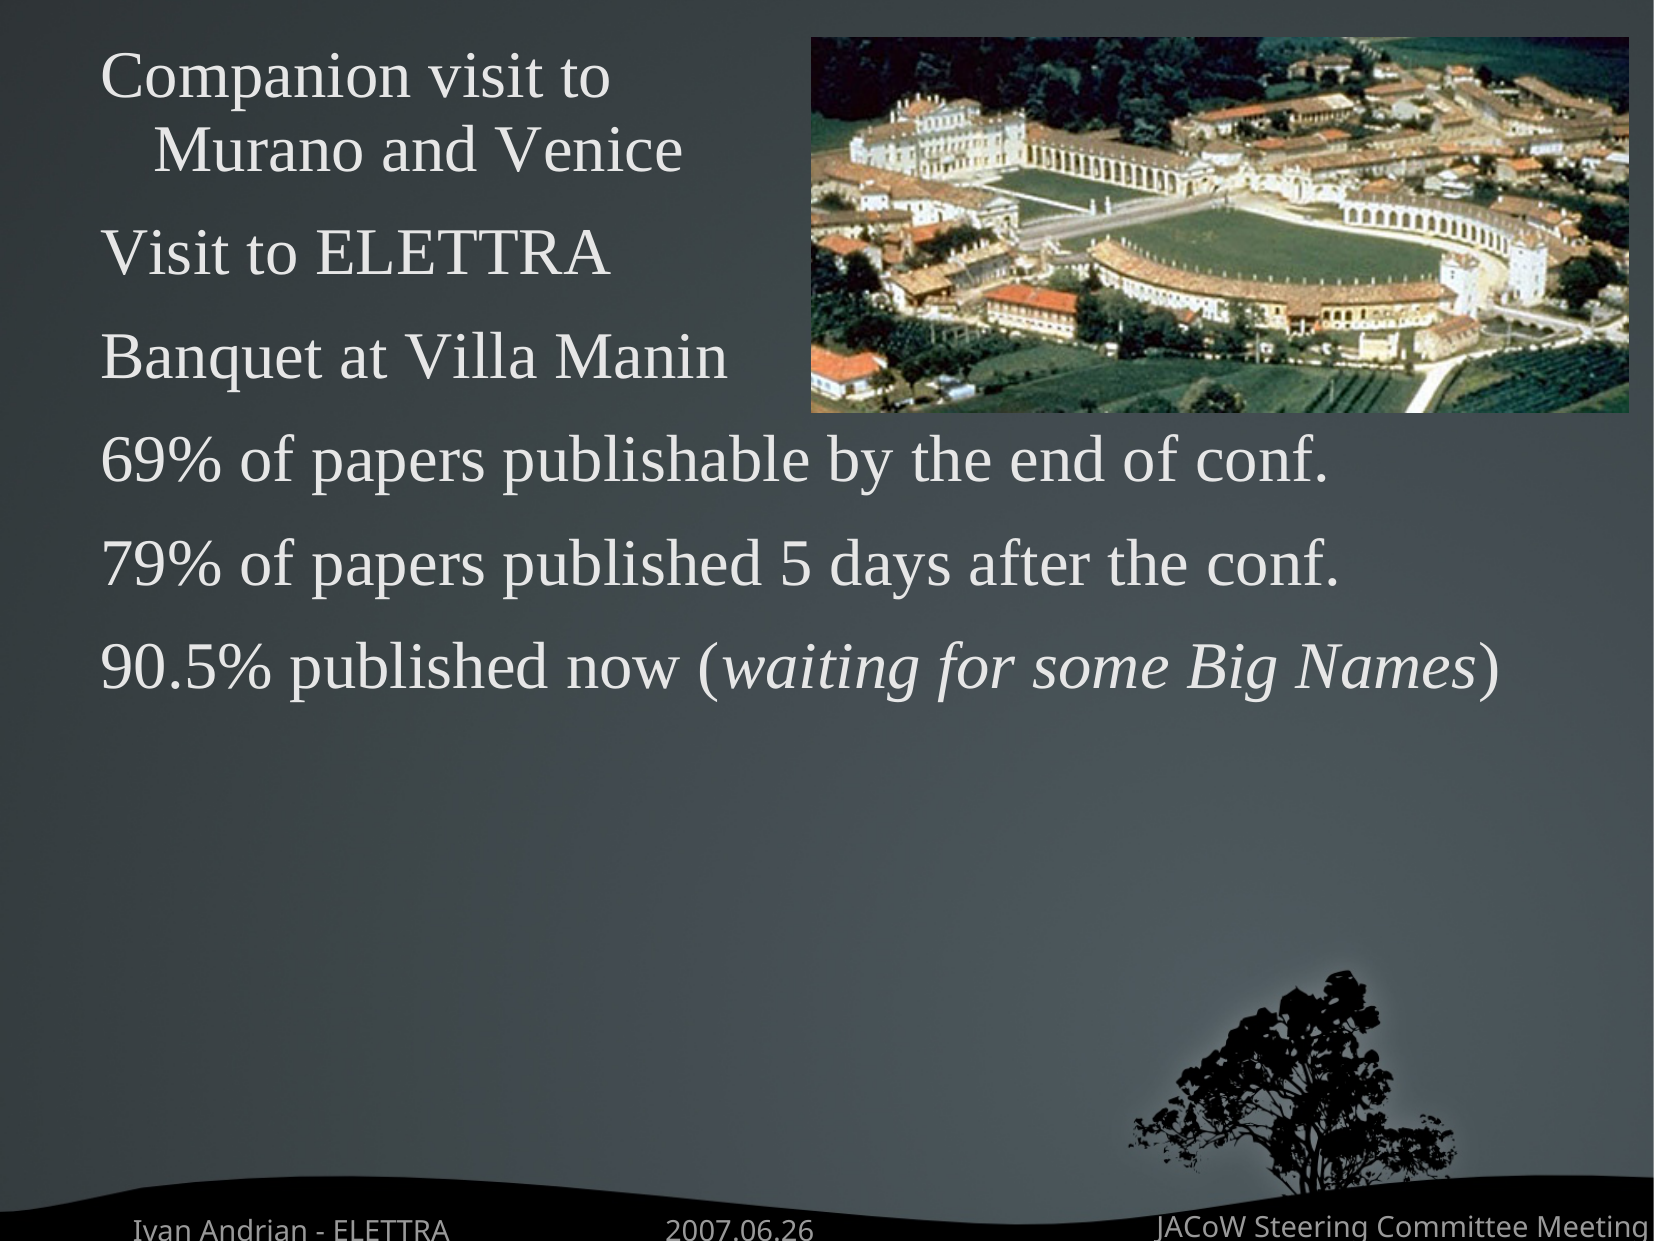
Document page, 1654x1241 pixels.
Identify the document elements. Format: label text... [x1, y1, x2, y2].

picture [389, 1222, 403, 1241]
picture [760, 1230, 769, 1239]
picture [801, 1230, 810, 1239]
picture [417, 1232, 426, 1241]
picture [205, 1224, 211, 1232]
picture [202, 1235, 215, 1241]
picture [240, 1227, 249, 1239]
list Companion visit to Murano and Venice Visit to ELETTRA Banquet at Villa Manin 69% of papers publishable by the end of conf. 79% of papers published 5 days after the conf. 90.5% published now (waiting for some Big Names) [82, 37, 1571, 1094]
picture [1354, 1223, 1363, 1235]
picture [161, 1233, 168, 1239]
picture [685, 1222, 694, 1239]
picture [702, 1222, 711, 1239]
picture [1635, 1223, 1644, 1235]
picture [434, 1235, 447, 1241]
picture [743, 1222, 752, 1239]
picture [179, 1227, 187, 1241]
picture [0, 0, 1654, 1241]
picture [277, 1233, 284, 1239]
picture [417, 1222, 425, 1230]
picture [295, 1227, 303, 1241]
picture [437, 1224, 443, 1232]
picture [223, 1227, 231, 1241]
